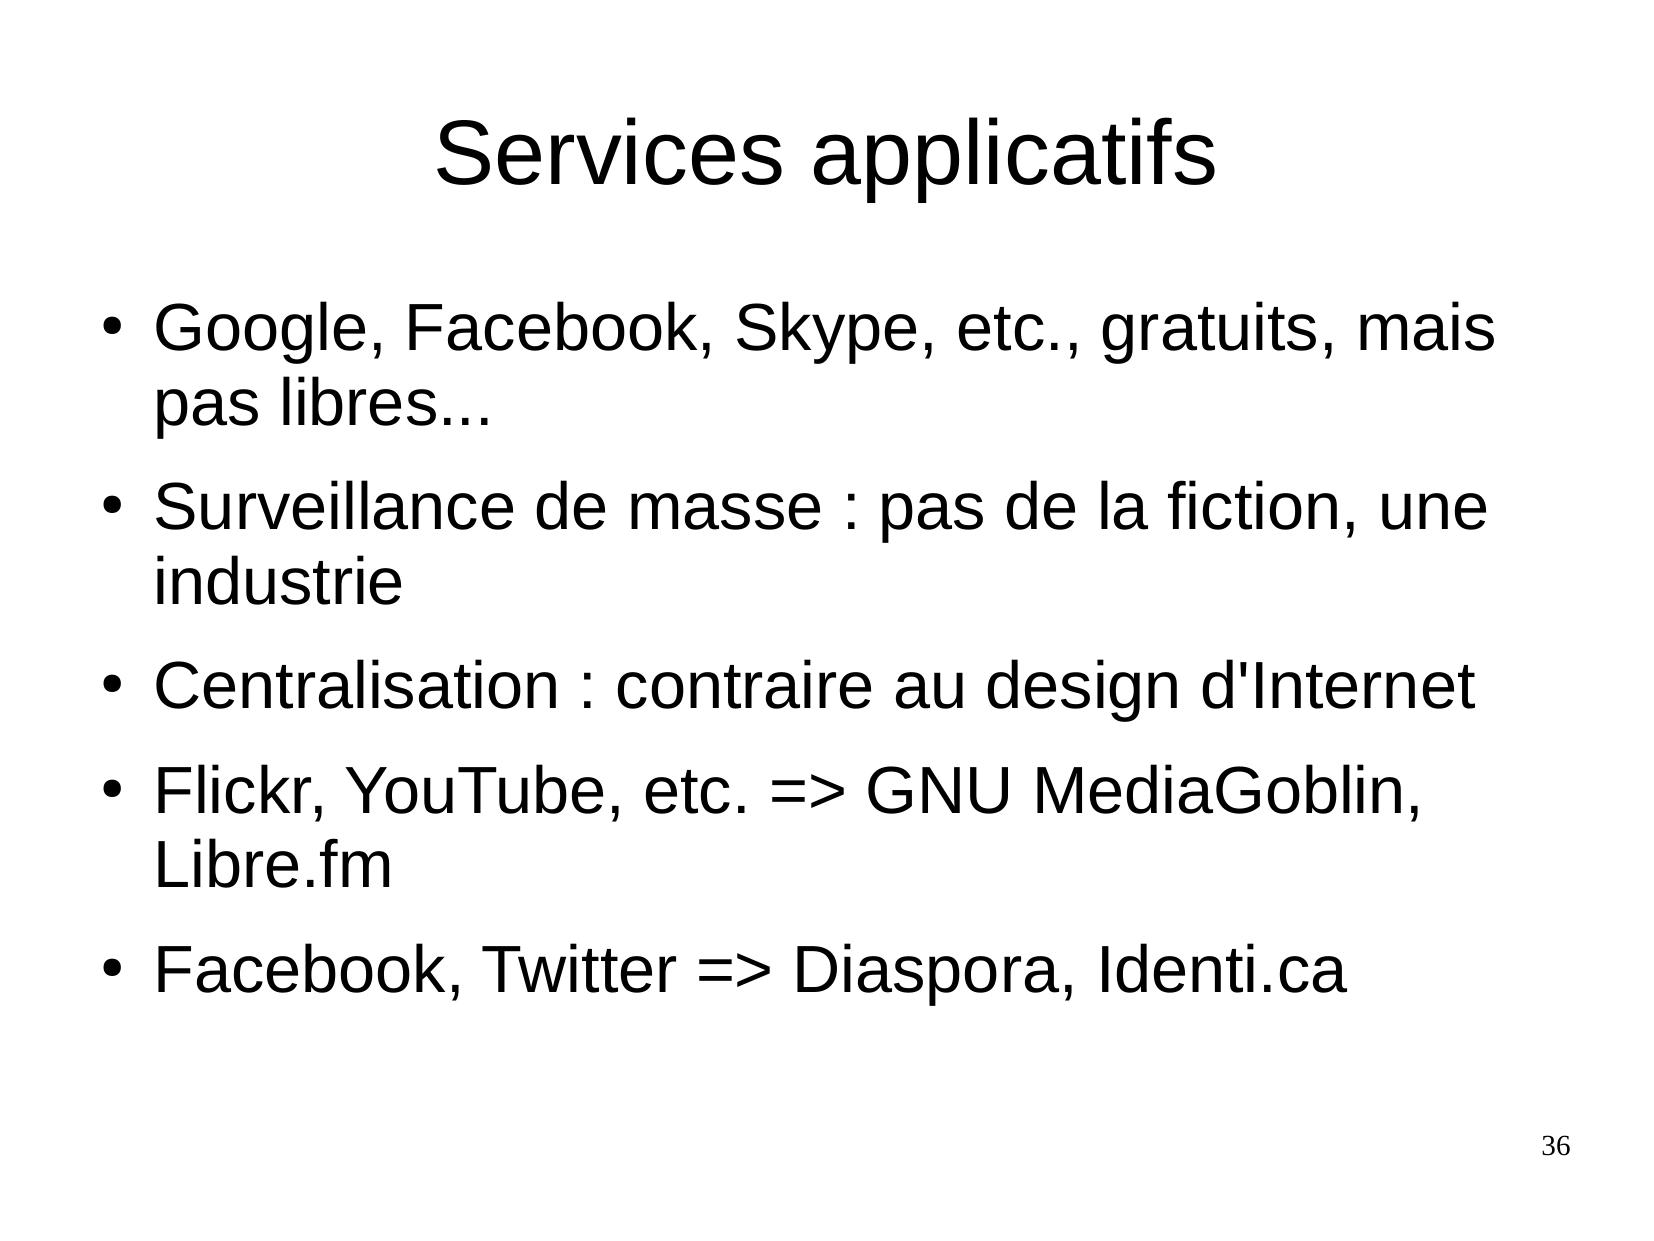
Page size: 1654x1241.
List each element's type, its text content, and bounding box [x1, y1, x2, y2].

list Google, Facebook, Skype, etc., gratuits, mais pas libres... Surveillance de masse : pas de la fiction, une industrie Centralisation : contraire au design d'Internet Flickr, YouTube, etc. => GNU MediaGoblin, Libre.fm Facebook, Twitter => Diaspora, Identi.ca [82, 290, 1538, 1010]
title Services applicatifs [82, 49, 1571, 257]
